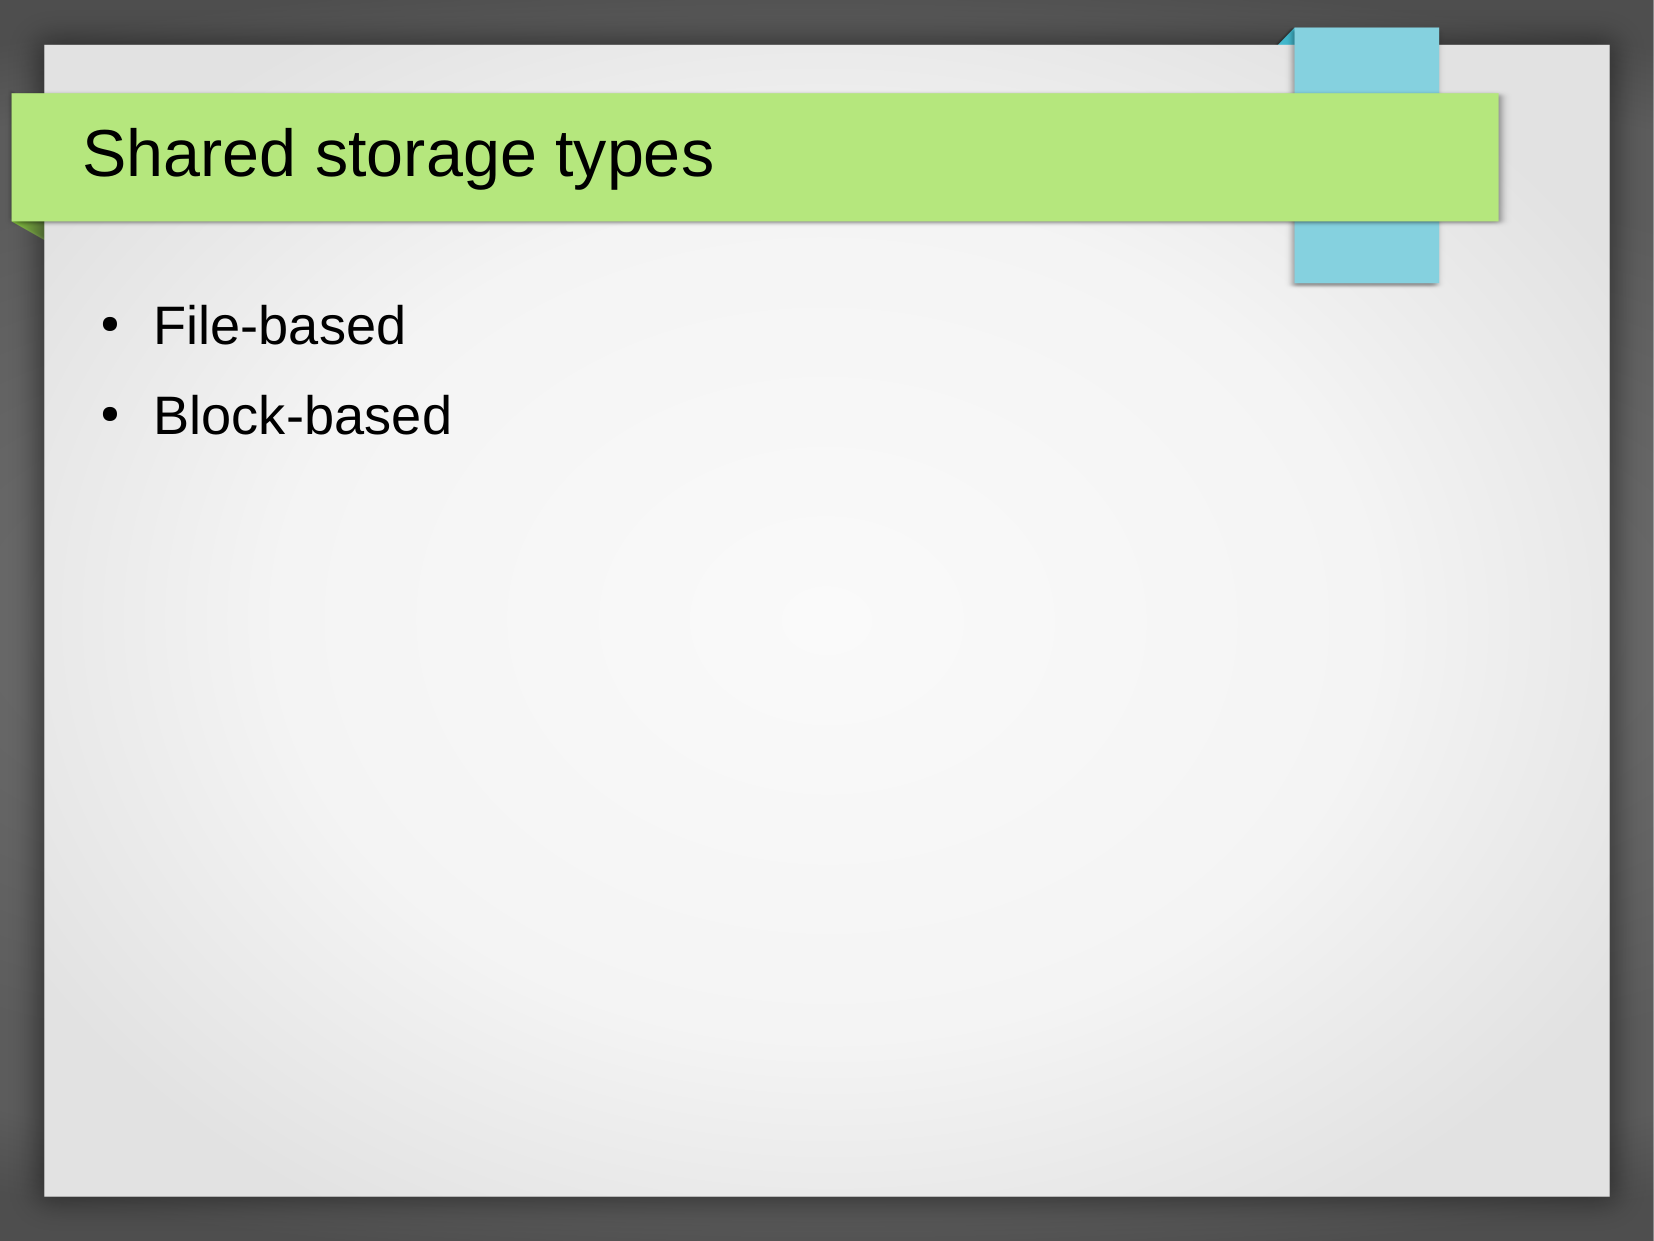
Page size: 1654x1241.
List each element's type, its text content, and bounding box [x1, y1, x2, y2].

title Shared storage types [82, 94, 1264, 213]
picture [0, 0, 1654, 1241]
list File-based Block-based [82, 295, 1571, 1015]
